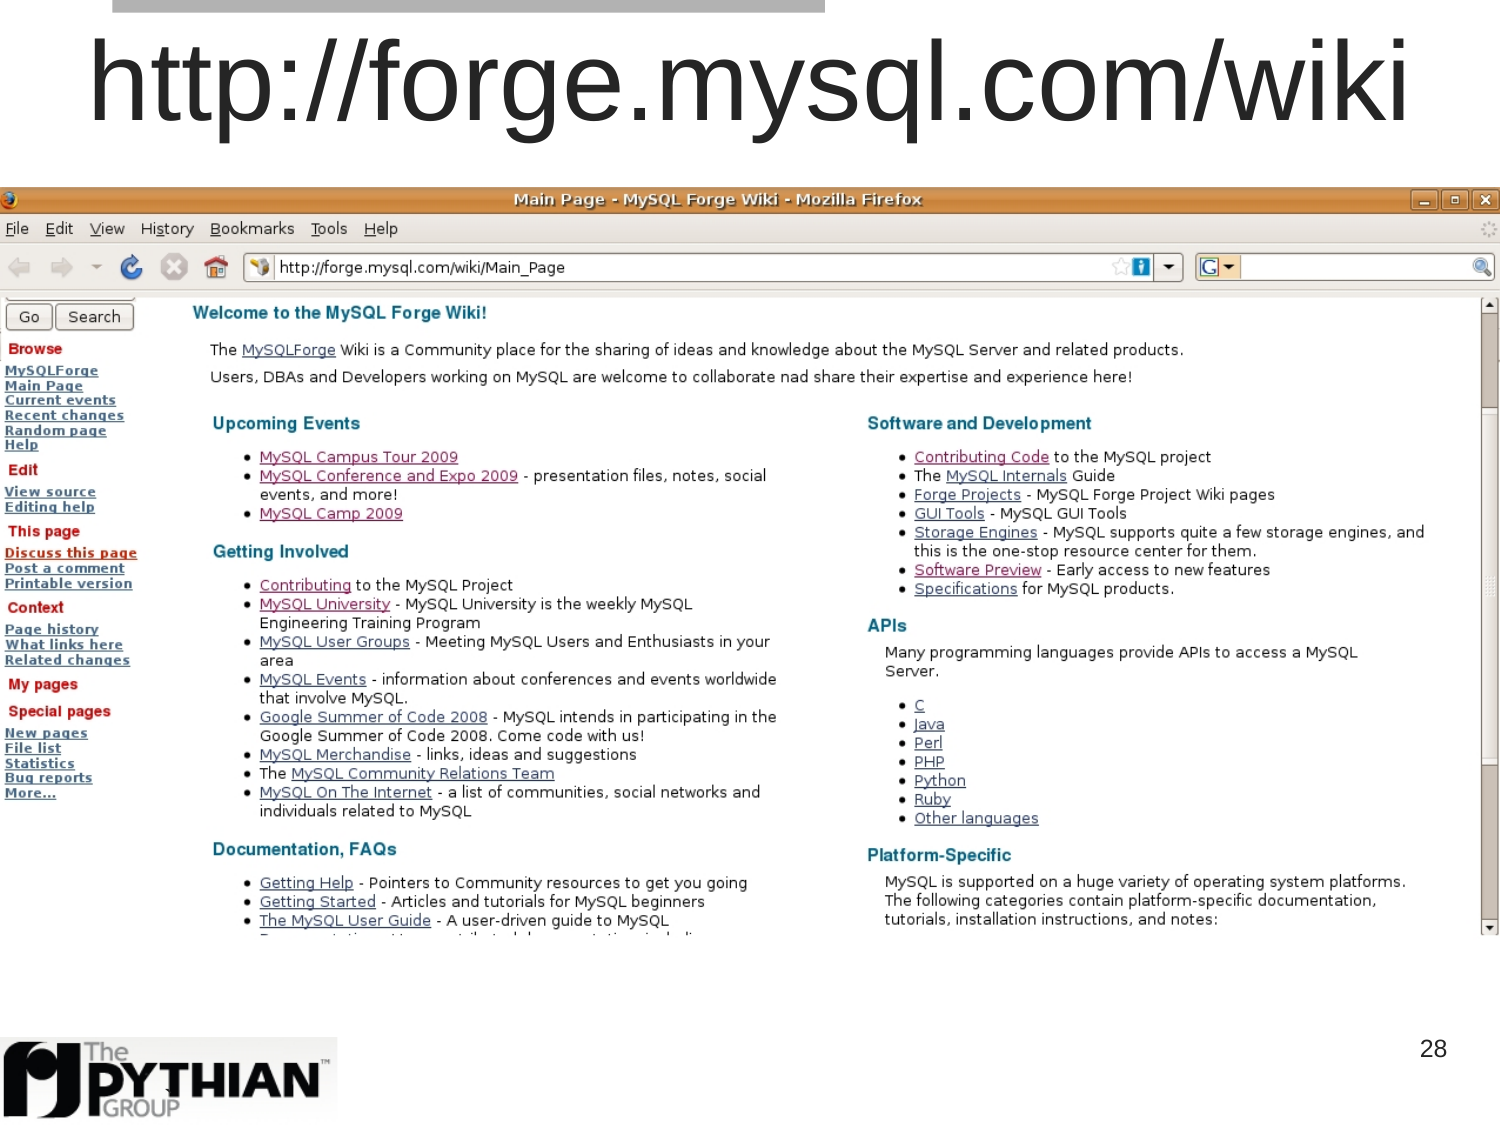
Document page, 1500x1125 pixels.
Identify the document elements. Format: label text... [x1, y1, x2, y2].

text_box http://forge.mysql.com/wiki [0, 0, 1500, 151]
text_box <number> [1112, 1024, 1463, 1103]
picture [0, 187, 1500, 1000]
picture [0, 1037, 338, 1125]
